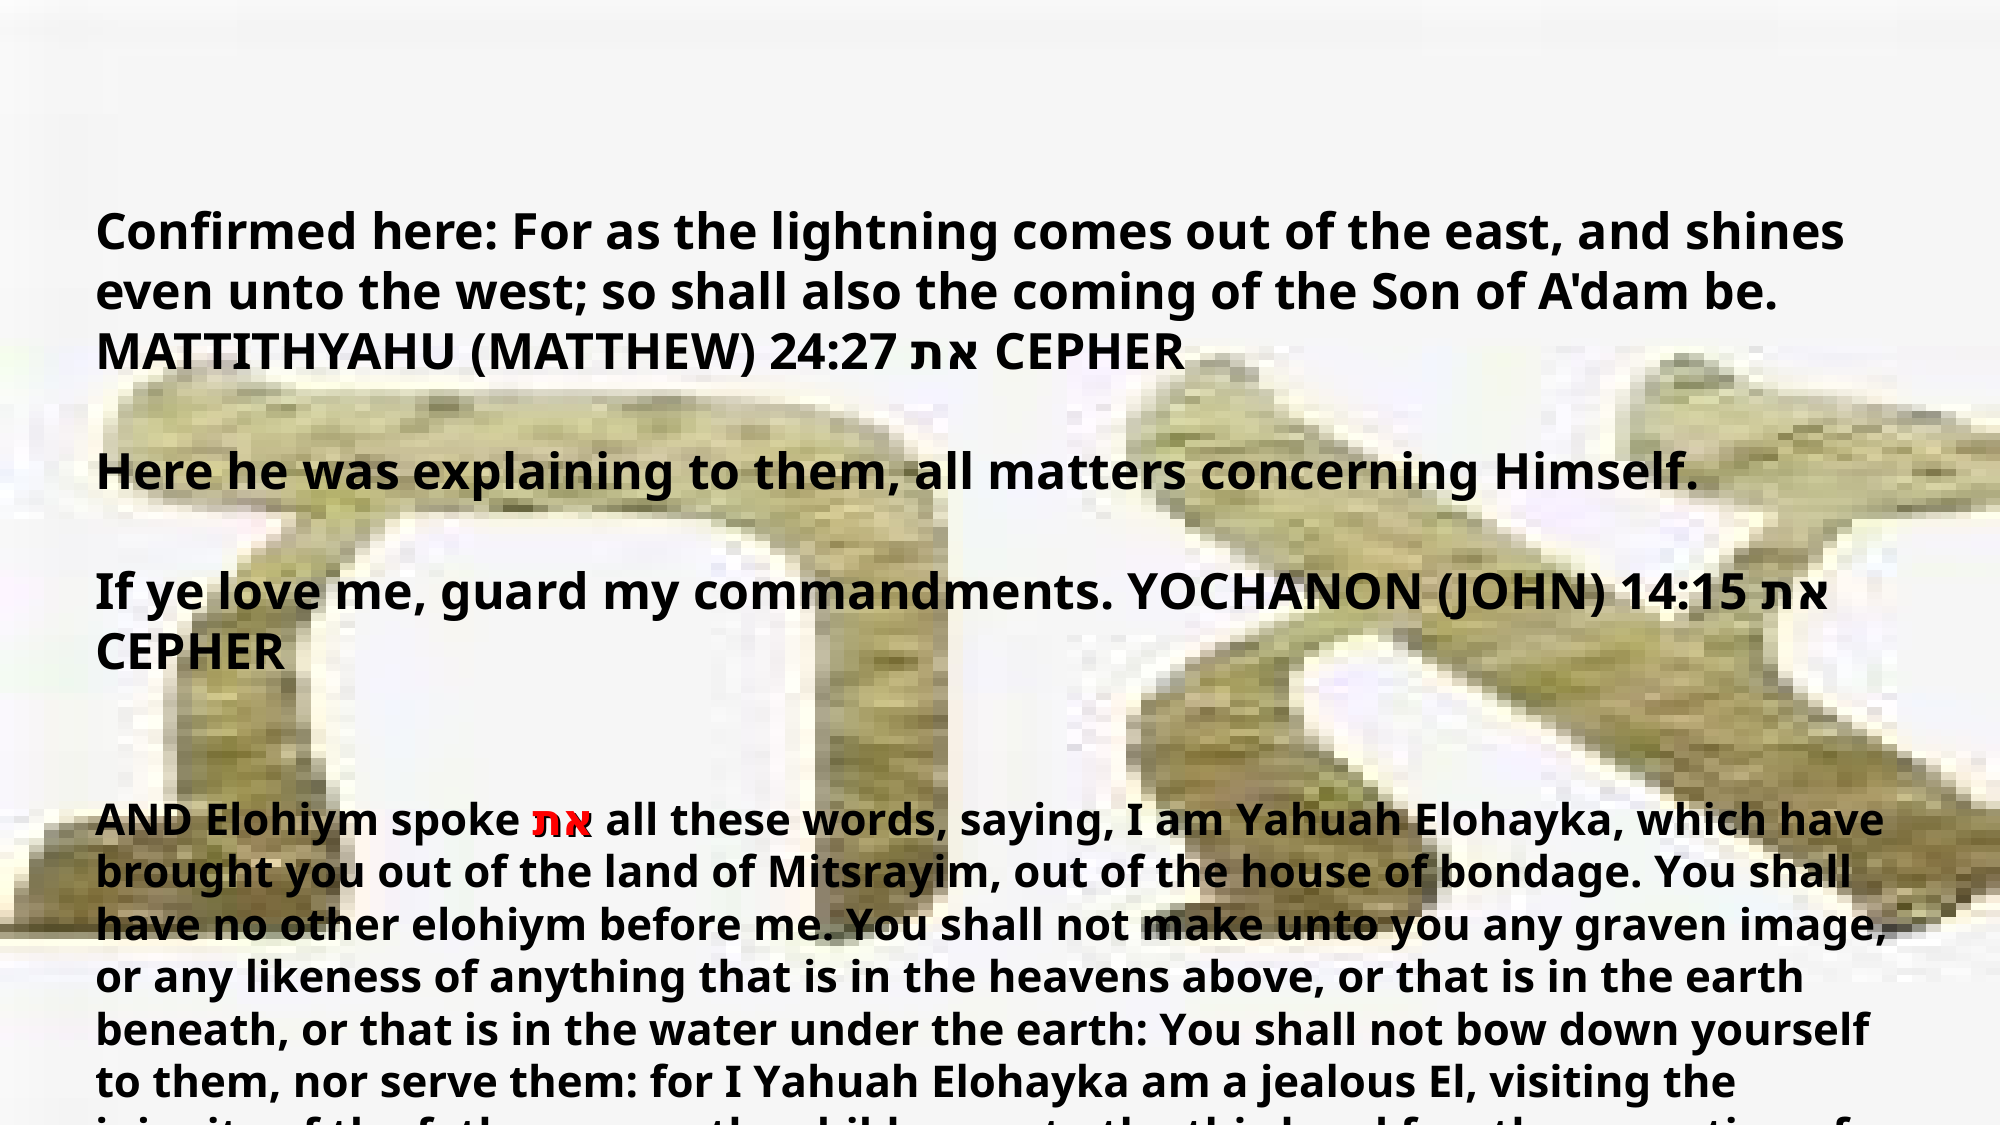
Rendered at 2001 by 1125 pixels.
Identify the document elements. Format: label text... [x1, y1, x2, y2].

text_box Confirmed here: For as the lightning comes out of the east, and shines even unto the west; so shall also the coming of the Son of A'dam be. MATTITHYAHU (MATTHEW) 24:27 את CEPHER Here he was explaining to them, all matters concerning Himself. If ye love me, guard my commandments. YOCHANON (JOHN) 14:15 את CEPHER AND Elohiym spoke את all these words, saying, I am Yahuah Elohayka, which have brought you out of the land of Mitsrayim, out of the house of bondage. You shall have no other elohiym before me. You shall not make unto you any graven image, or any likeness of anything that is in the heavens above, or that is in the earth beneath, or that is in the water under the earth: You shall not bow down yourself to them, nor serve them: for I Yahuah Elohayka am a jealous El, visiting the iniquity of the fathers upon the children unto the third and fourth generation of them that hate me; And showing mercy unto thousands of them that love me, and guard my commandments. SHEMOTH (EXODUS) 20:1-6 את CEPHER [80, 191, 1922, 1125]
picture [0, 0, 2000, 1125]
